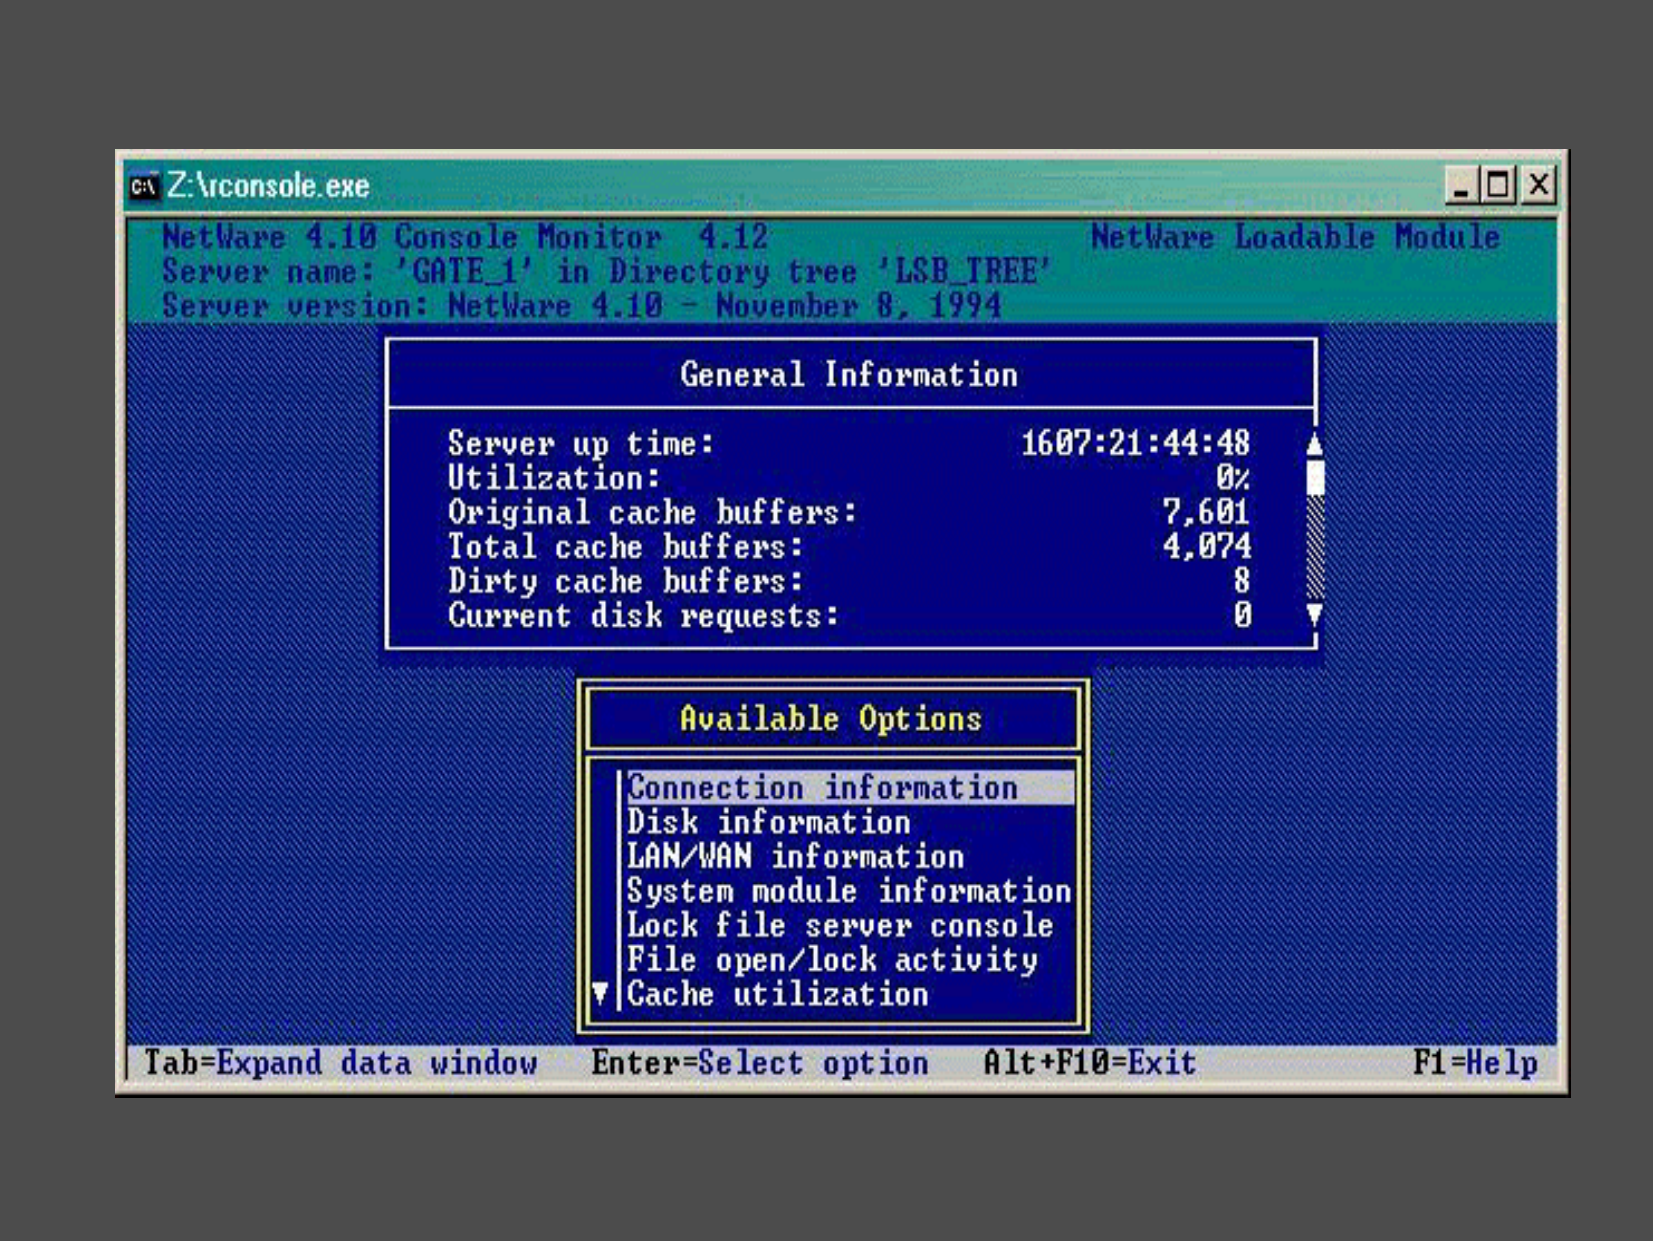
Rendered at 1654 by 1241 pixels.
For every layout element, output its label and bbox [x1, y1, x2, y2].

picture [115, 149, 1571, 1098]
